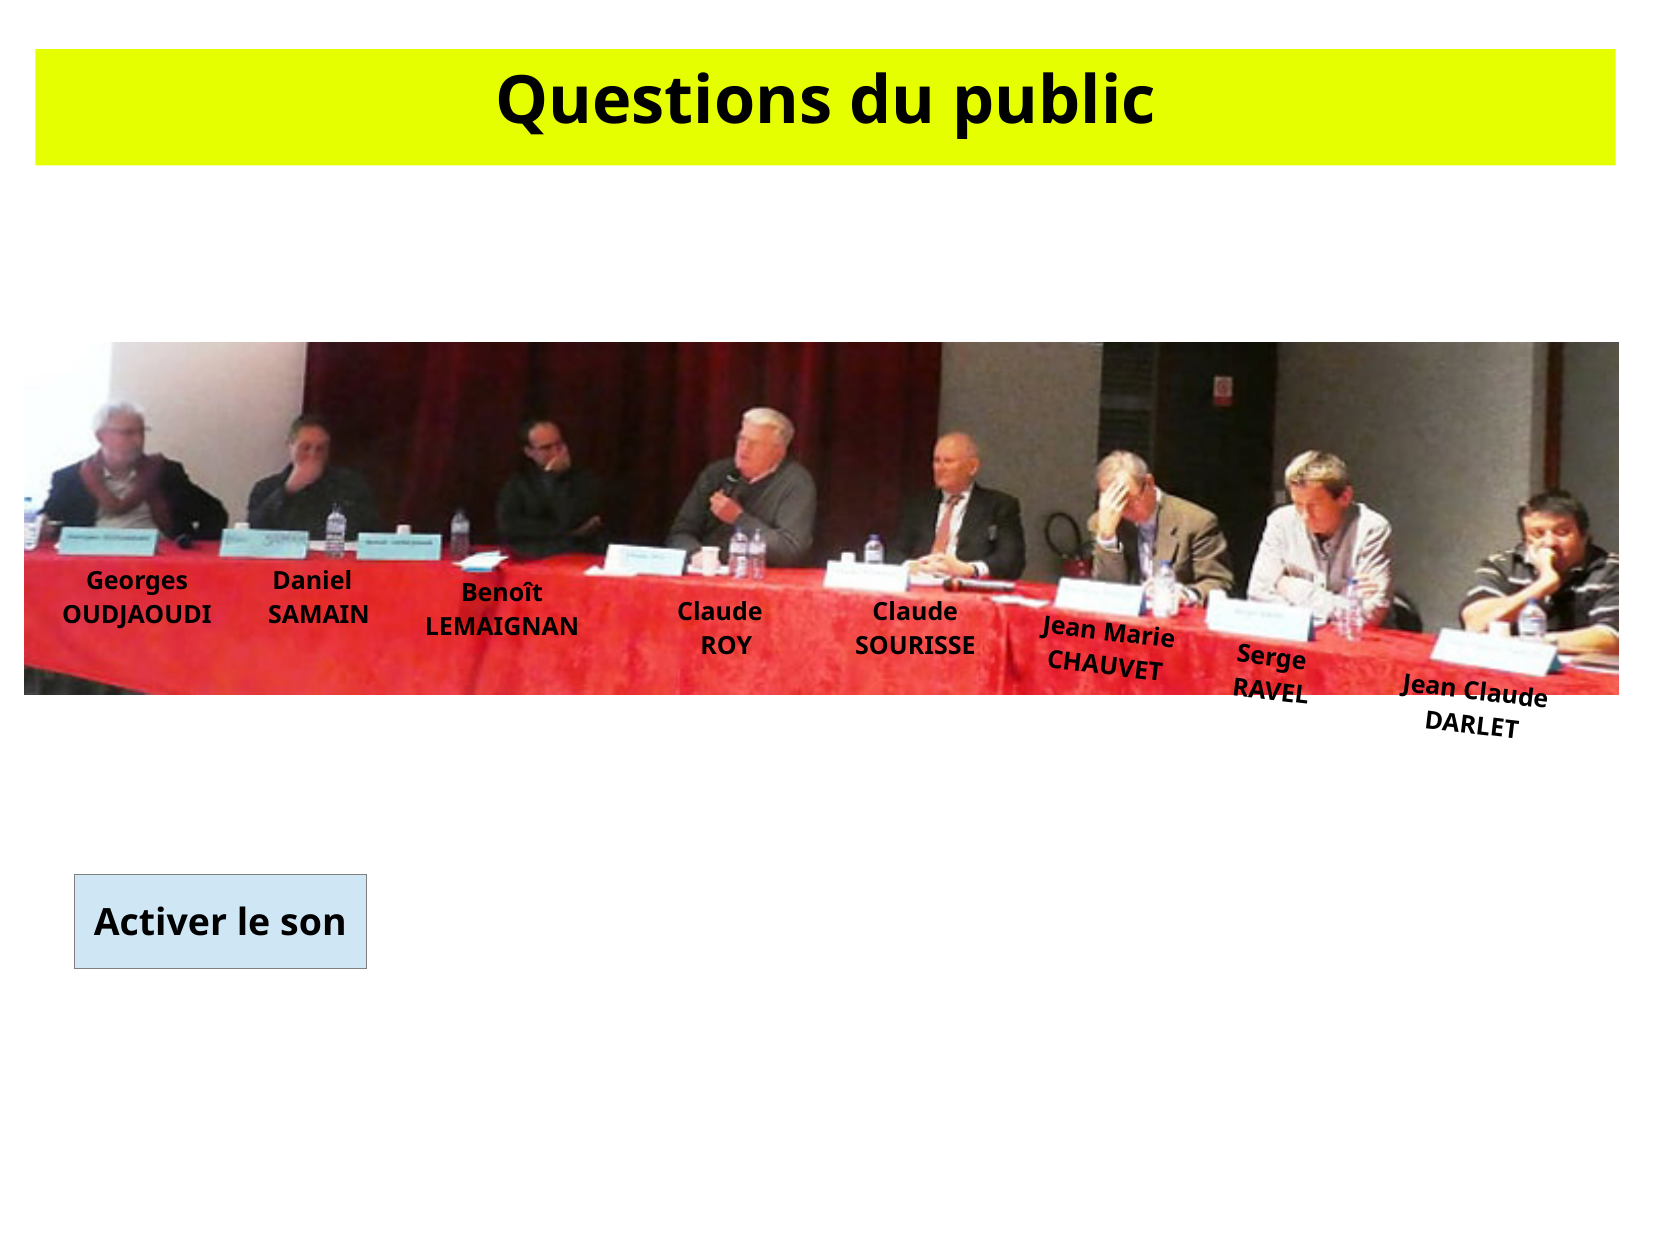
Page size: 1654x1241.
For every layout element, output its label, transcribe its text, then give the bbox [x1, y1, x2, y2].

text_box Claude ROY [614, 586, 839, 662]
text_box Activer le son [74, 874, 367, 969]
text_box Georges OUDJAOUDI [24, 555, 224, 631]
text_box Claude SOURISSE [839, 586, 1028, 662]
picture [24, 342, 1619, 695]
picture [24, 631, 1157, 695]
text_box Questions du public [35, 49, 1616, 166]
text_box Jean Marie CHAUVET [991, 597, 1224, 689]
text_box Benoît LEMAIGNAN [389, 566, 615, 643]
text_box Daniel SAMAIN [224, 555, 414, 631]
text_box Serge RAVEL [1157, 619, 1368, 718]
text_box Jean Claude DARLET [1358, 619, 1595, 751]
